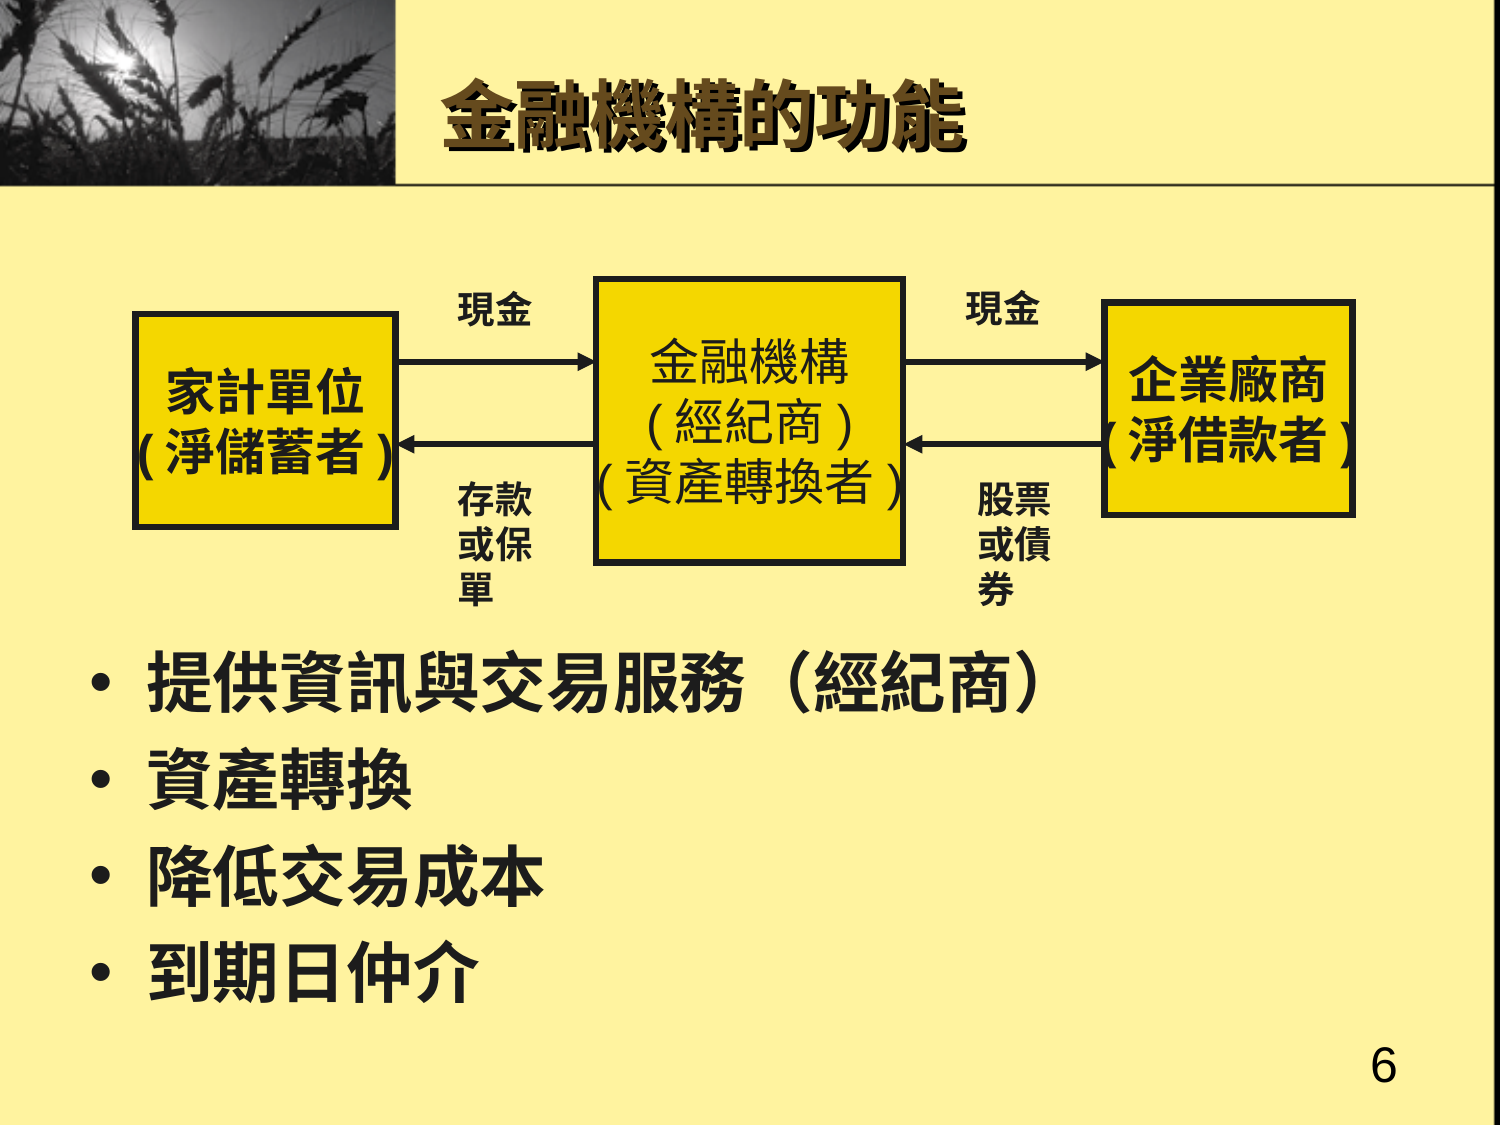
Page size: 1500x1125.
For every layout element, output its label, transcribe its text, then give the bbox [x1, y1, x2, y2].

text_box 現金 [442, 278, 596, 340]
text_box 家計單位 (淨儲蓄者) [135, 314, 396, 528]
picture [0, 0, 1500, 1125]
text_box 現金 [950, 277, 1188, 339]
text_box 企業廠商 (淨借款者) [1104, 302, 1353, 516]
list 提供資訊與交易服務（經紀商） 資產轉換 降低交易成本 到期日仲介 [75, 633, 1436, 1035]
text_box 存款或保單 [442, 467, 585, 619]
title 金融機構的功能 [424, 14, 1413, 211]
text_box 股票或債券 [962, 467, 1105, 619]
text_box 金融機構 (經紀商) (資產轉換者) [596, 278, 904, 563]
